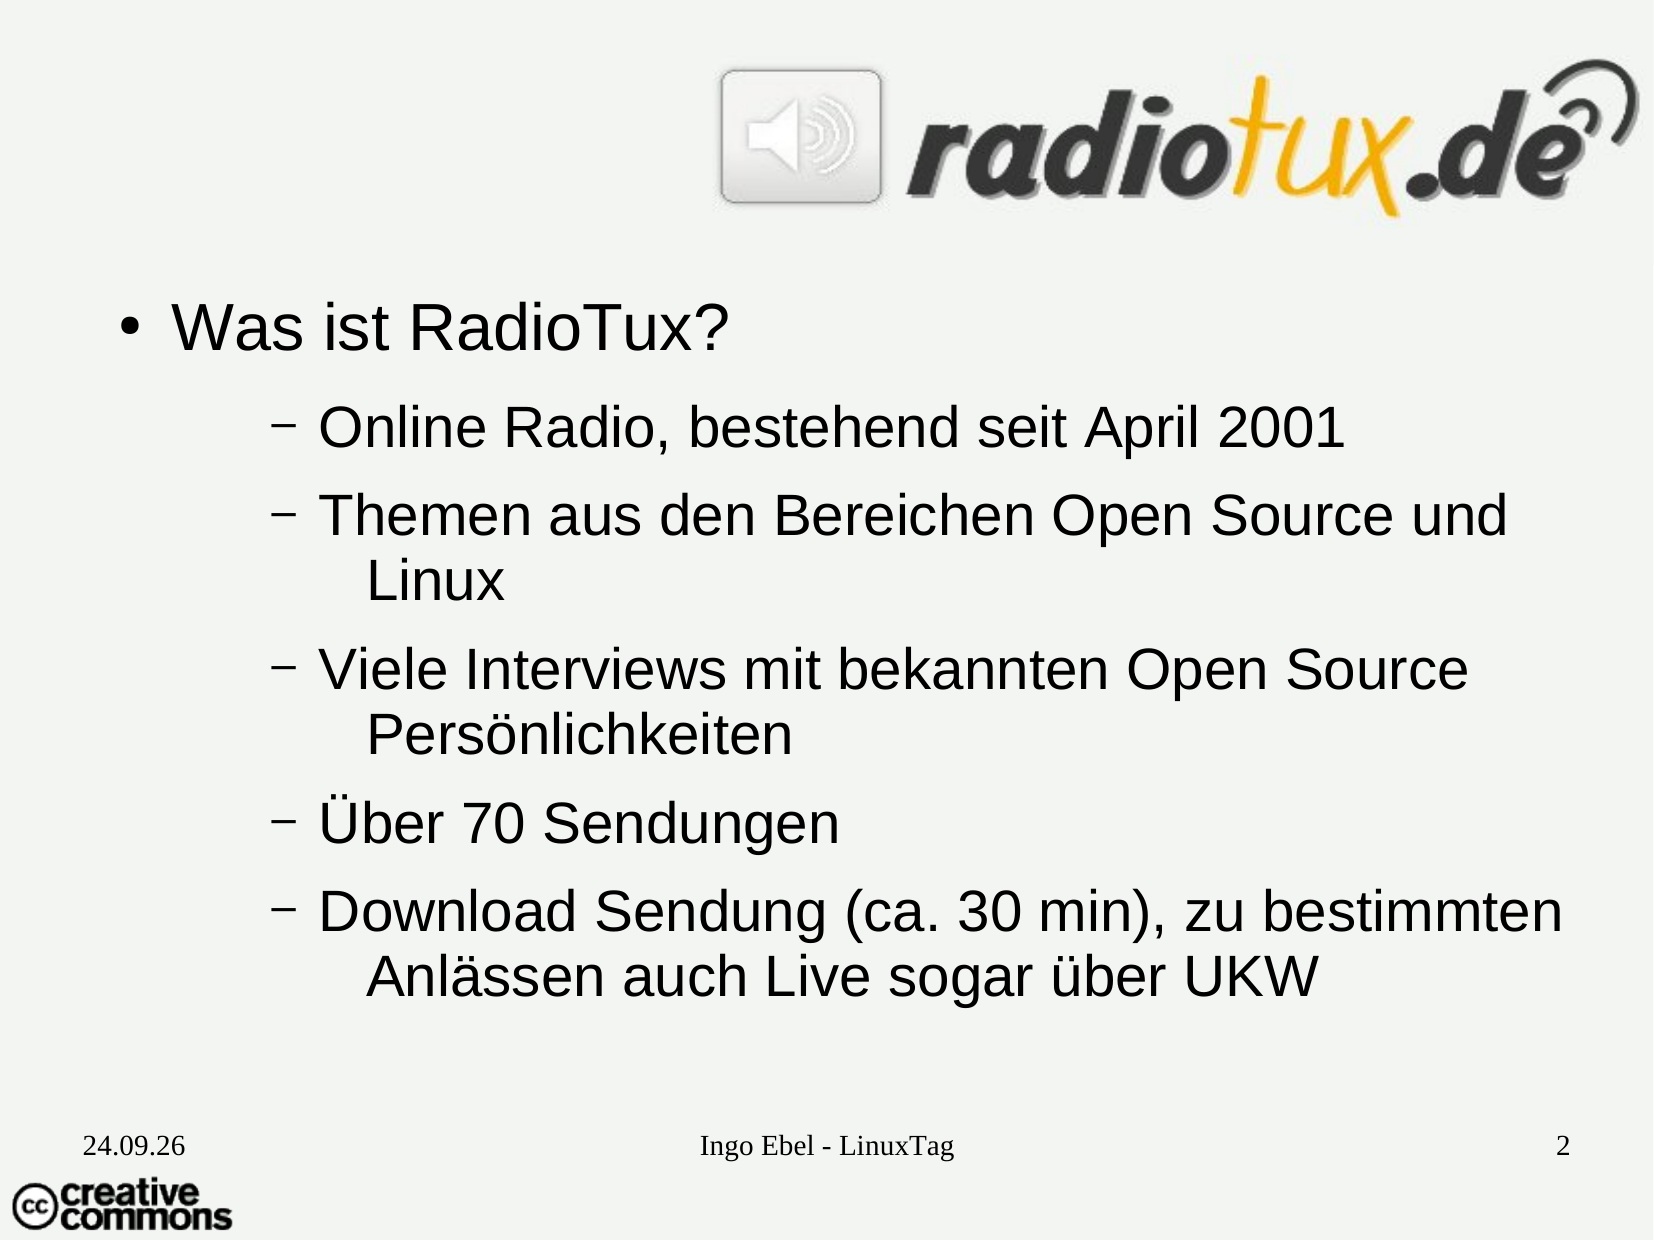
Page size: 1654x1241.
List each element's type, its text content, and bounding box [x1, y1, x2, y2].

picture [0, 1121, 236, 1240]
list Was ist RadioTux? Online Radio, bestehend seit April 2001 Themen aus den Bereichen Open Source und Linux Viele Interviews mit bekannten Open Source Persönlichkeiten Über 70 Sendungen Download Sendung (ca. 30 min), zu bestimmten Anlässen auch Live sogar über UKW [82, 290, 1571, 1109]
picture [649, 0, 1654, 266]
